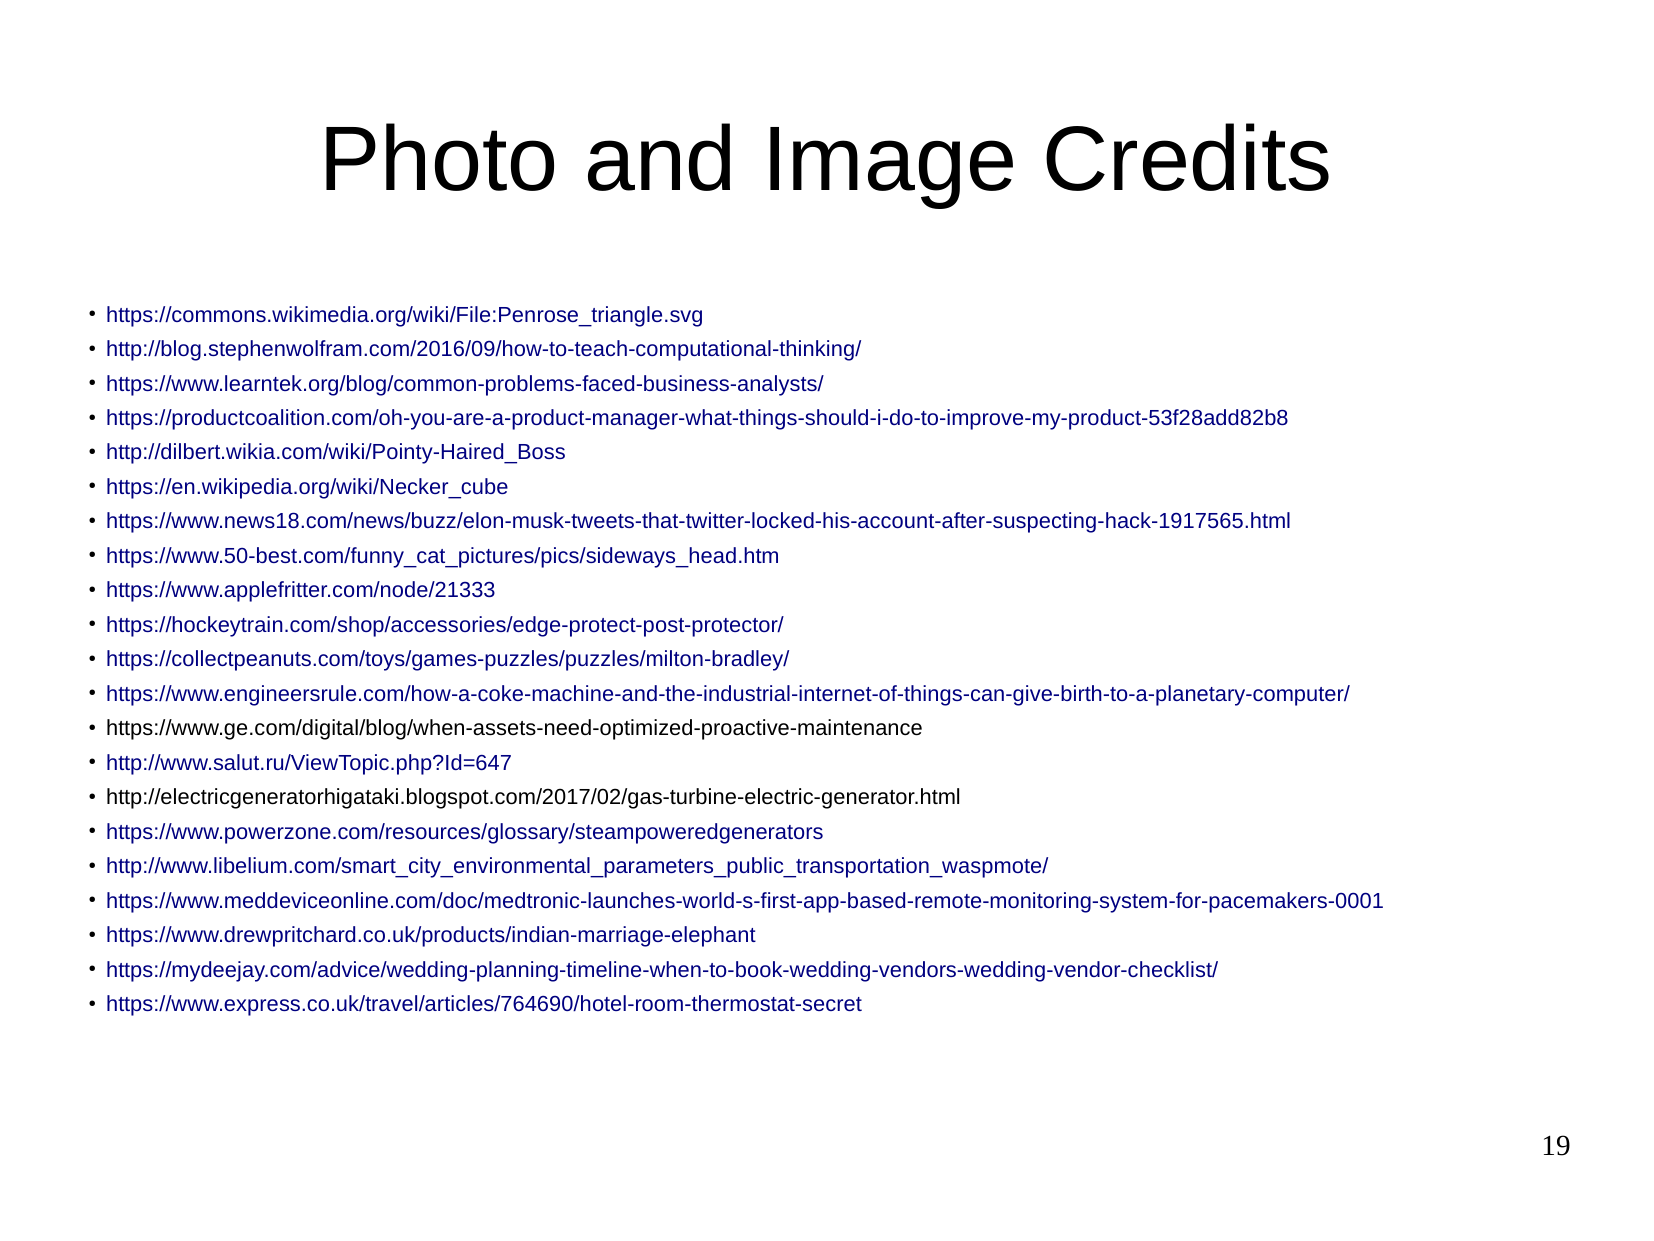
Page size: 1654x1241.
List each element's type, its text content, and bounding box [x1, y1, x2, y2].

list https://commons.wikimedia.org/wiki/File:Penrose_triangle.svg http://blog.stephenwolfram.com/2016/09/how-to-teach-computational-thinking/ https://www.learntek.org/blog/common-problems-faced-business-analysts/ https://productcoalition.com/oh-you-are-a-product-manager-what-things-should-i-do-to-improve-my-product-53f28add82b8 http://dilbert.wikia.com/wiki/Pointy-Haired_Boss https://en.wikipedia.org/wiki/Necker_cube https://www.news18.com/news/buzz/elon-musk-tweets-that-twitter-locked-his-account-after-suspecting-hack-1917565.html https://www.50-best.com/funny_cat_pictures/pics/sideways_head.htm https://www.applefritter.com/node/21333 https://hockeytrain.com/shop/accessories/edge-protect-post-protector/ https://collectpeanuts.com/toys/games-puzzles/puzzles/milton-bradley/ https://www.engineersrule.com/how-a-coke-machine-and-the-industrial-internet-of-things-can-give-birth-to-a-planetary-computer/ https://www.ge.com/digital/blog/when-assets-need-optimized-proactive-maintenance http://www.salut.ru/ViewTopic.php?Id=647 http://electricgeneratorhigataki.blogspot.com/2017/02/gas-turbine-electric-generator.html https://www.powerzone.com/resources/glossary/steampoweredgenerators http://www.libelium.com/smart_city_environmental_parameters_public_transportation_waspmote/ https://www.meddeviceonline.com/doc/medtronic-launches-world-s-first-app-based-remote-monitoring-system-for-pacemakers-0001 https://www.drewpritchard.co.uk/products/indian-marriage-elephant https://mydeejay.com/advice/wedding-planning-timeline-when-to-book-wedding-vendors-wedding-vendor-checklist/ https://www.express.co.uk/travel/articles/764690/hotel-room-thermostat-secret [82, 302, 1571, 1022]
title Photo and Image Credits [82, 55, 1571, 263]
